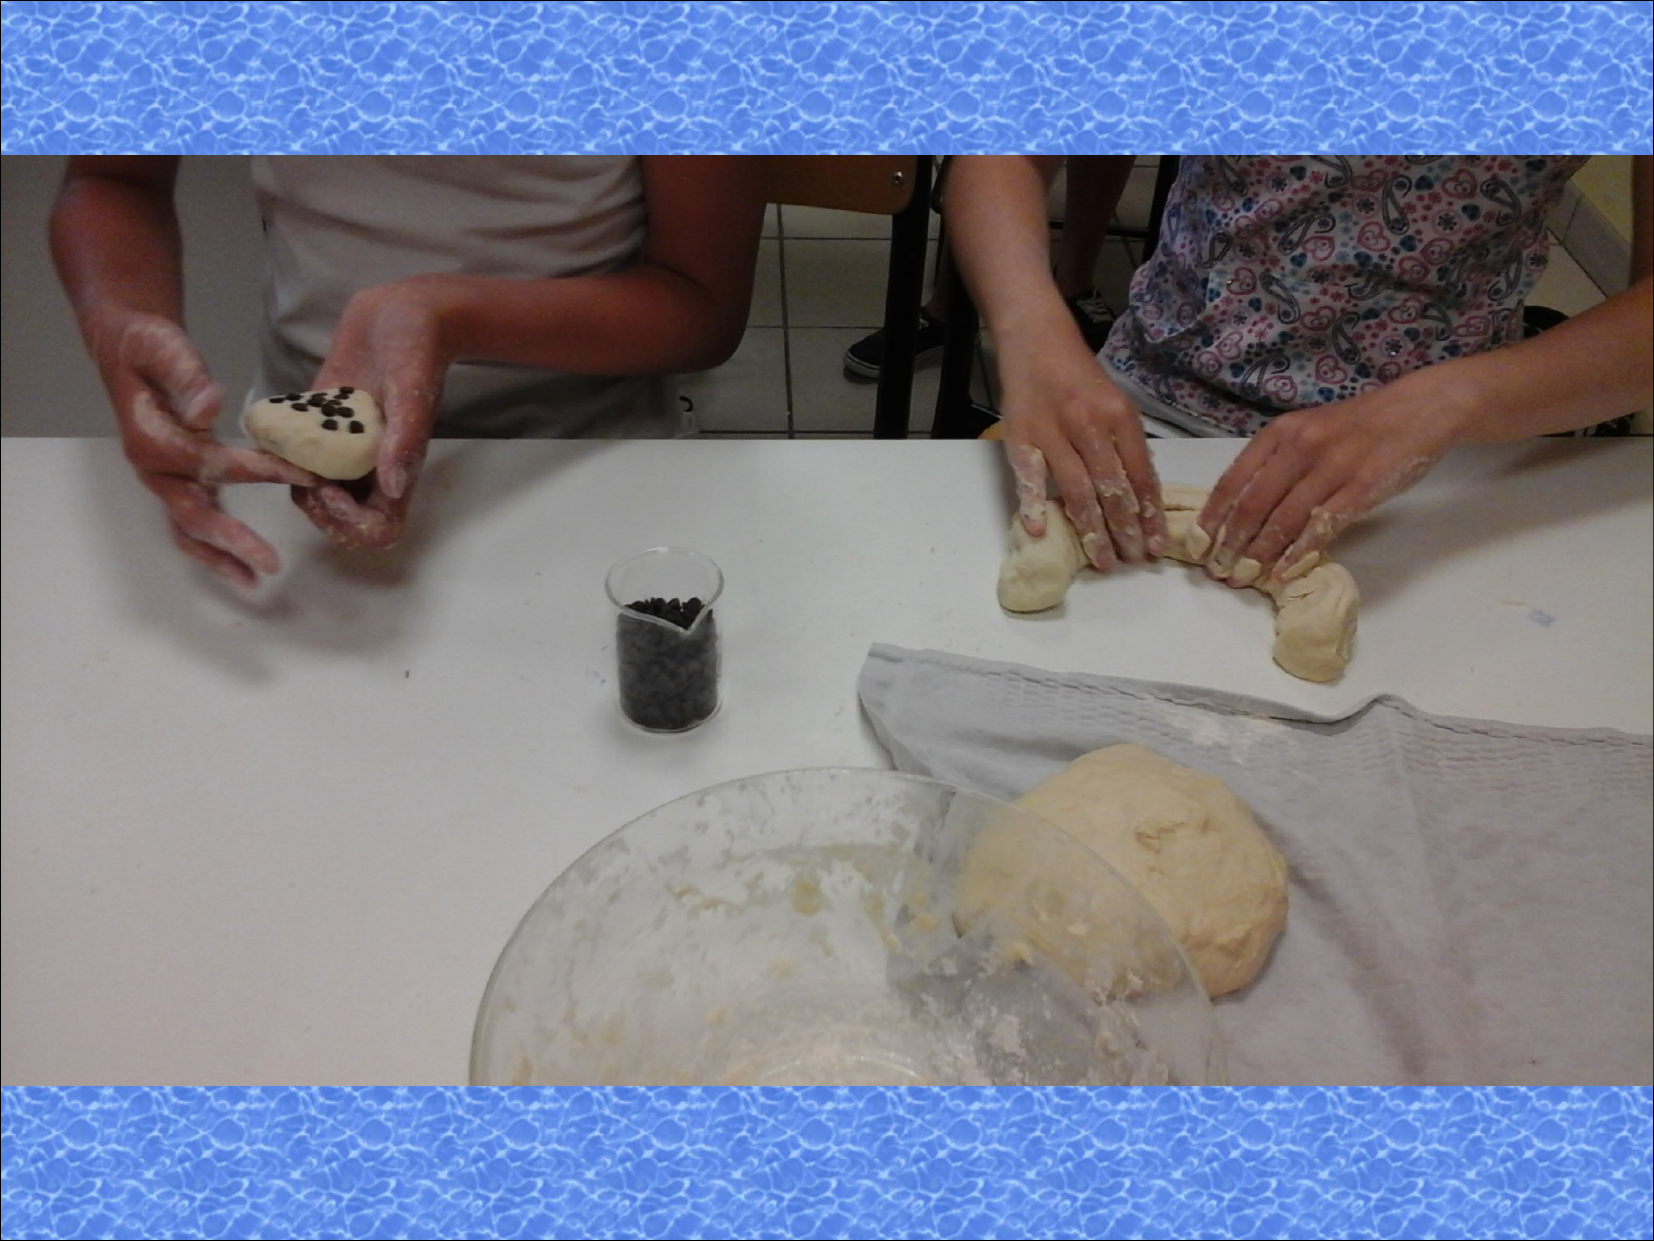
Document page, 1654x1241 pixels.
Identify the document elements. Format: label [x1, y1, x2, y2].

text_box [0, 0, 1654, 1241]
picture [1, 155, 1654, 1086]
